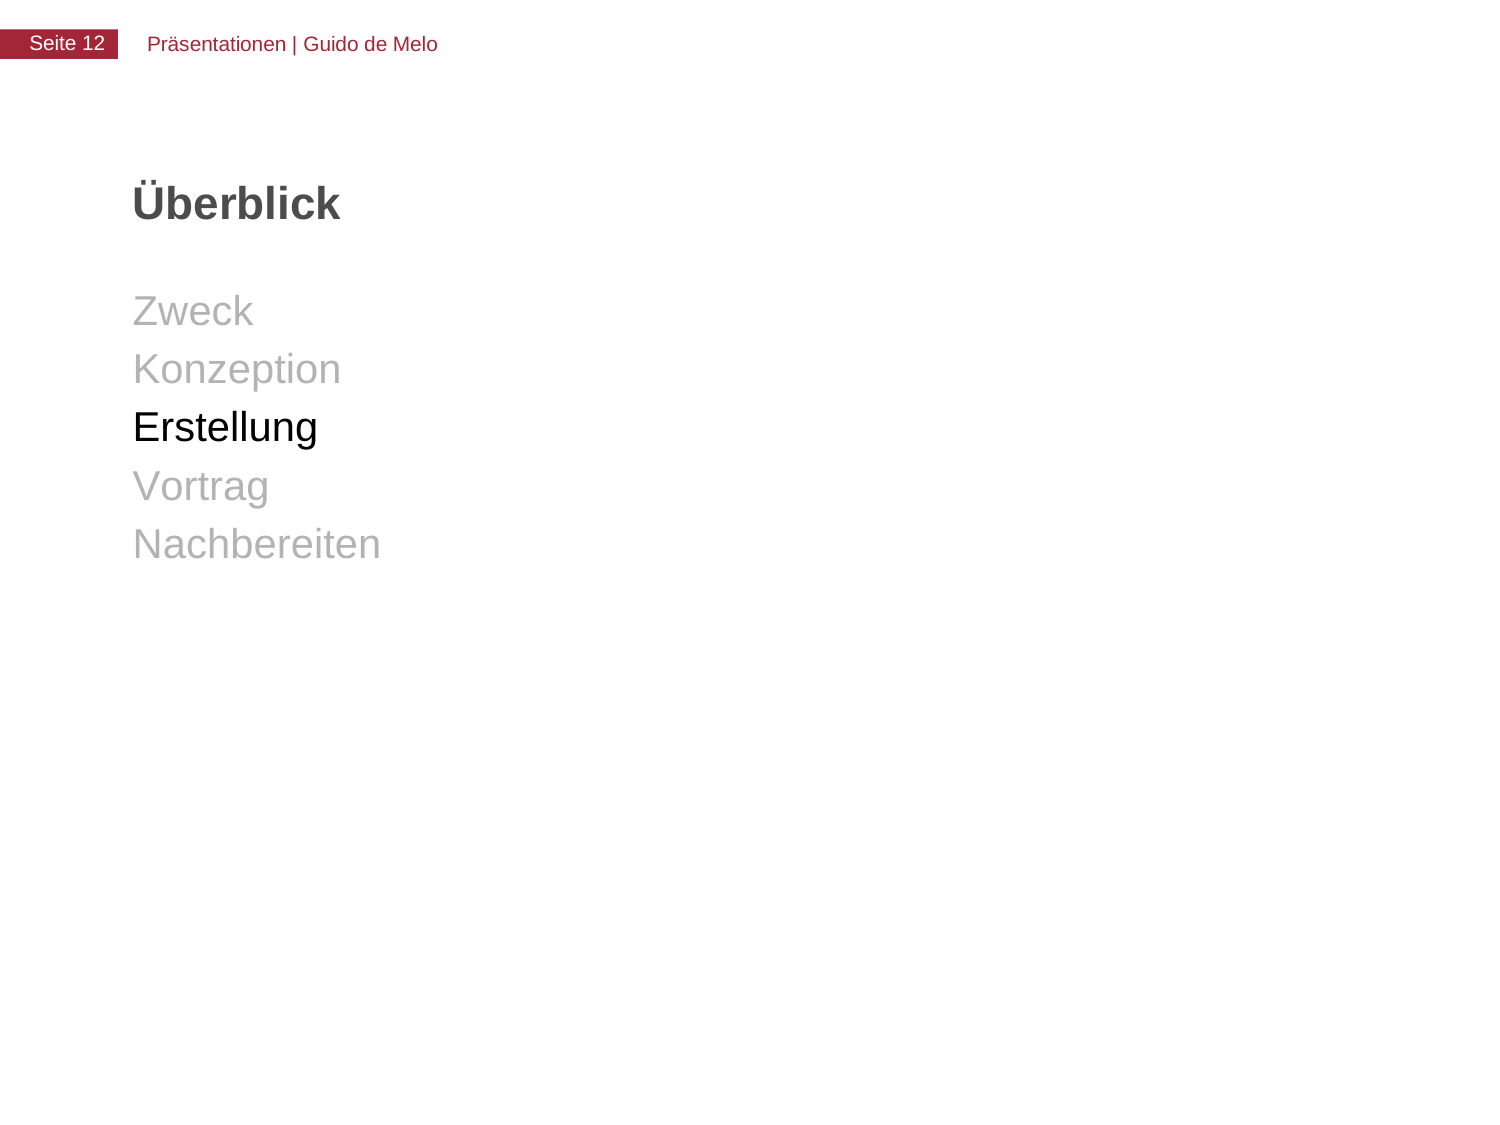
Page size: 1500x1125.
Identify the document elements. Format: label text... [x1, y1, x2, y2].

list Zweck Konzeption Erstellung Vortrag Nachbereiten [132, 287, 1371, 888]
title Überblick [132, 149, 1413, 258]
